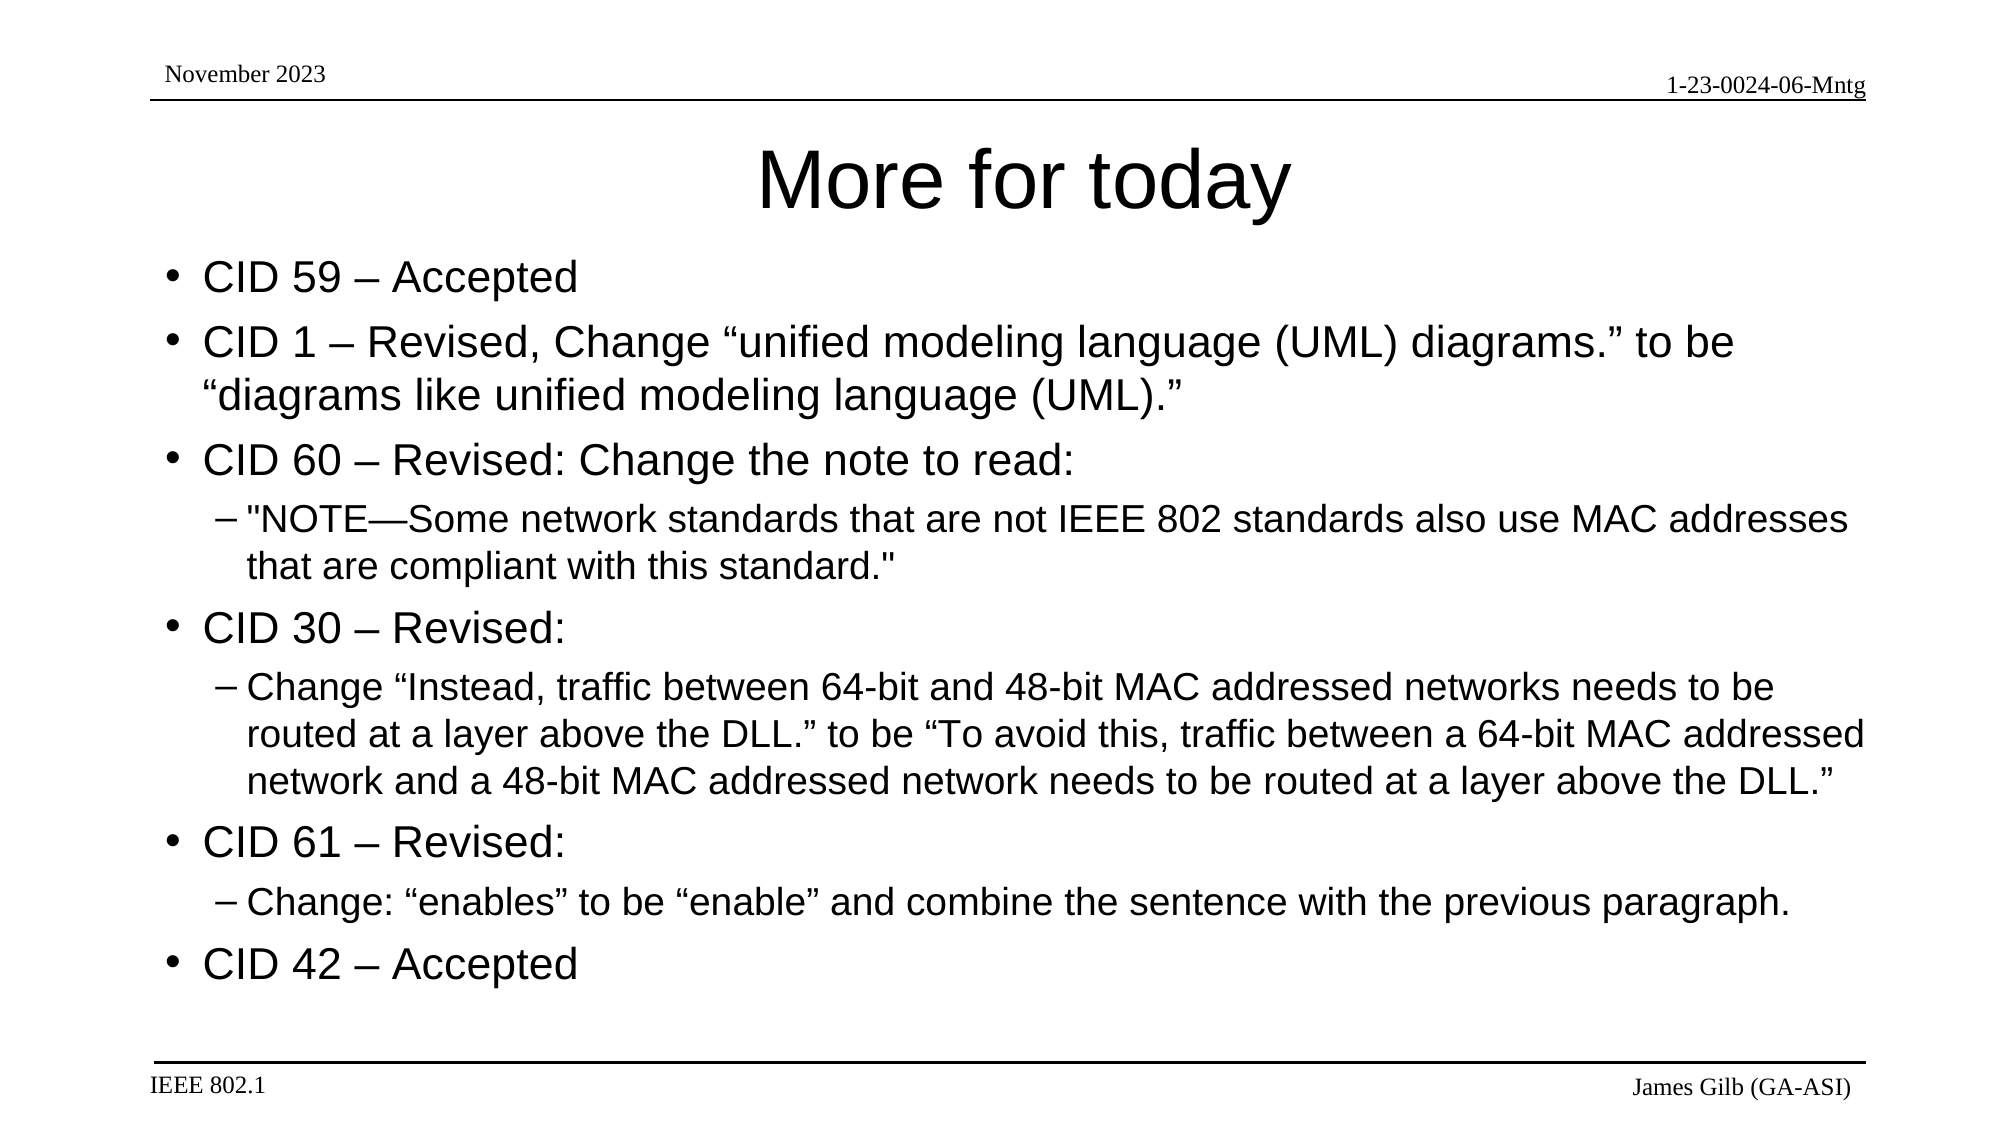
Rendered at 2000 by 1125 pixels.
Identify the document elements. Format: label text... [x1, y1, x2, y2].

list CID 59 – Accepted CID 1 – Revised, Change “unified modeling language (UML) diagrams.” to be “diagrams like unified modeling language (UML).” CID 60 – Revised: Change the note to read: "NOTE—Some network standards that are not IEEE 802 standards also use MAC addresses that are compliant with this standard." CID 30 – Revised: Change “Instead, traffic between 64-bit and 48-bit MAC addressed networks needs to be routed at a layer above the DLL.” to be “To avoid this, traffic between a 64-bit MAC addressed network and a 48-bit MAC addressed network needs to be routed at a layer above the DLL.” CID 61 – Revised: Change: “enables” to be “enable” and combine the sentence with the previous paragraph. CID 42 – Accepted [150, 239, 1900, 1051]
title More for today [149, 112, 1900, 238]
